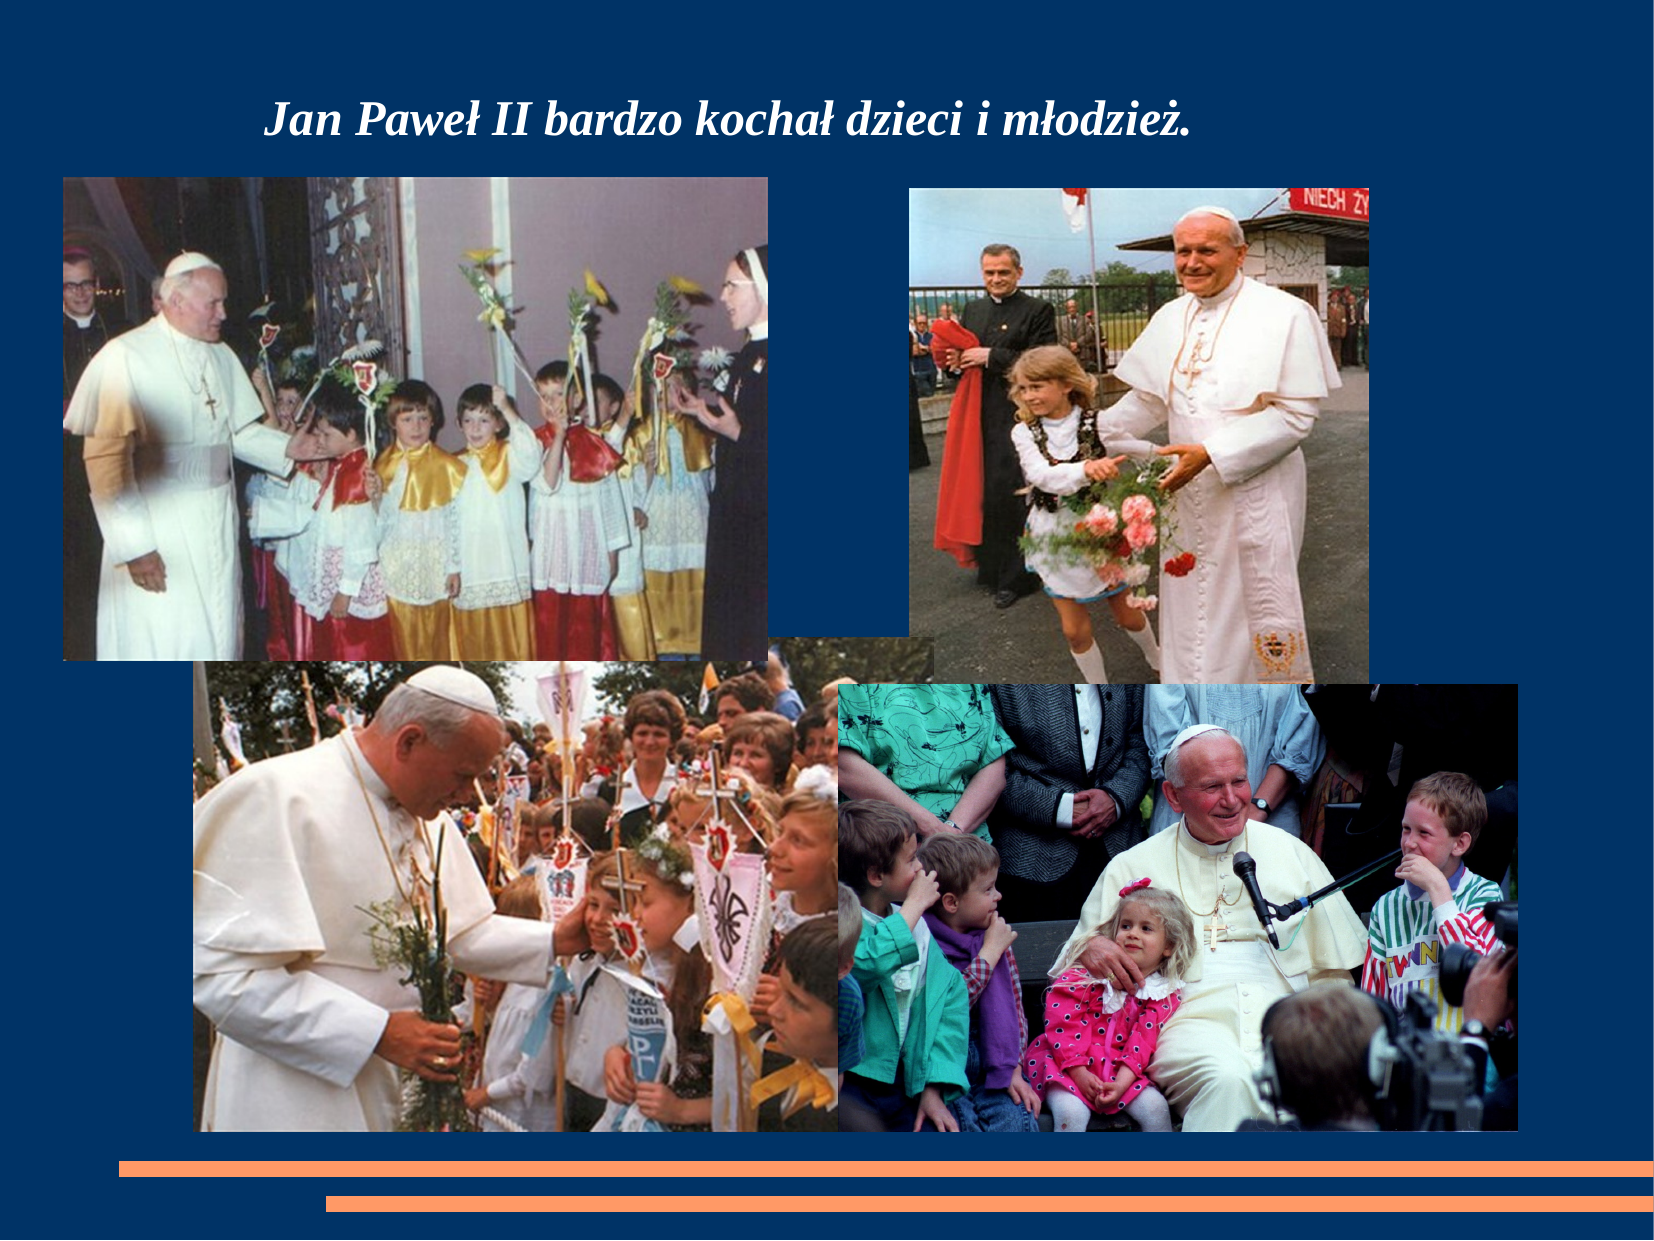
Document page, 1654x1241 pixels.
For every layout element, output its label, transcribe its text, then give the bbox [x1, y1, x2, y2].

title Jan Paweł II bardzo kochał dzieci i młodzież. [265, 11, 1654, 219]
picture [63, 177, 1518, 1132]
